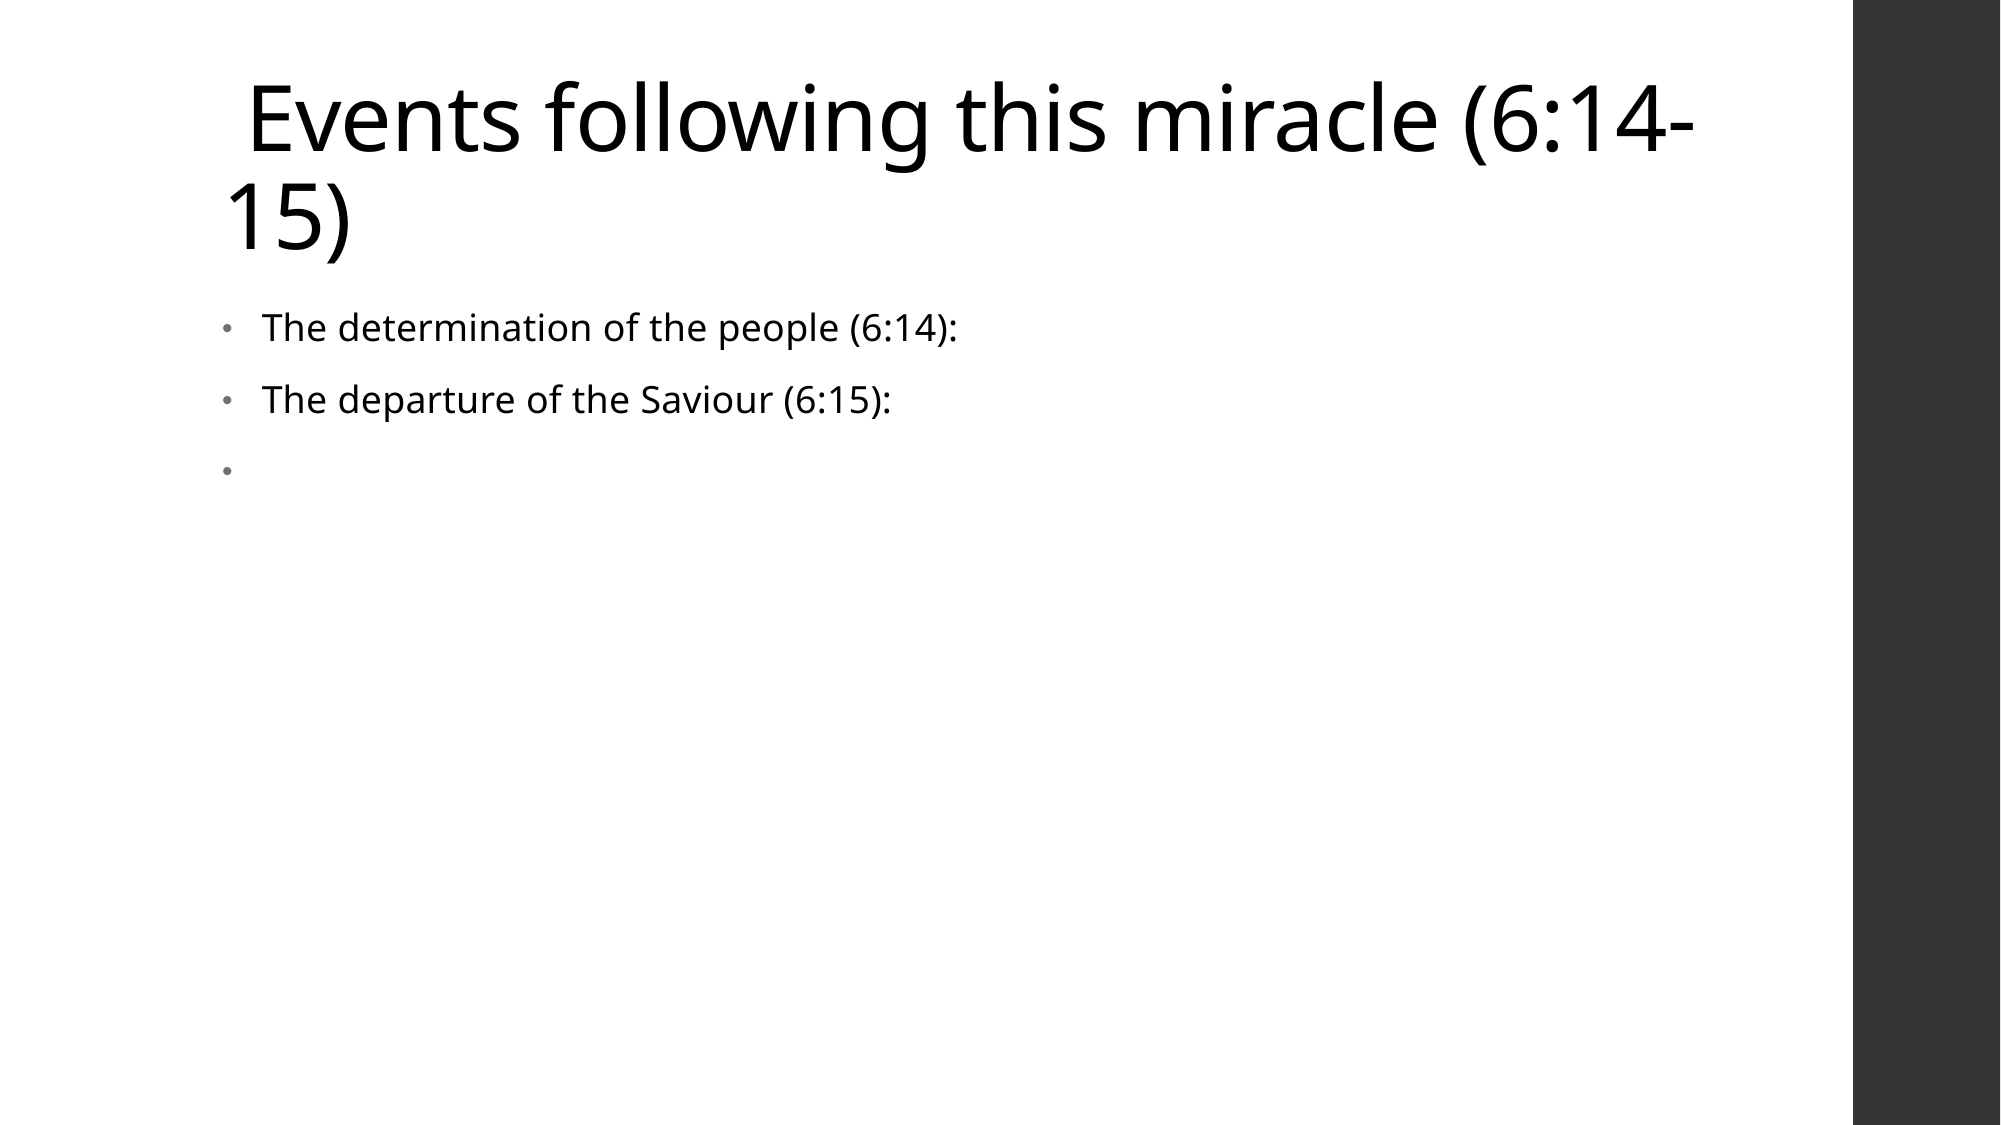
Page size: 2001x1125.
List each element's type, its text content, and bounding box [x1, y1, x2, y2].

title Events following this miracle (6:14-15) [206, 60, 1797, 278]
list The determination of the people (6:14): The departure of the Saviour (6:15): [206, 299, 1617, 1014]
